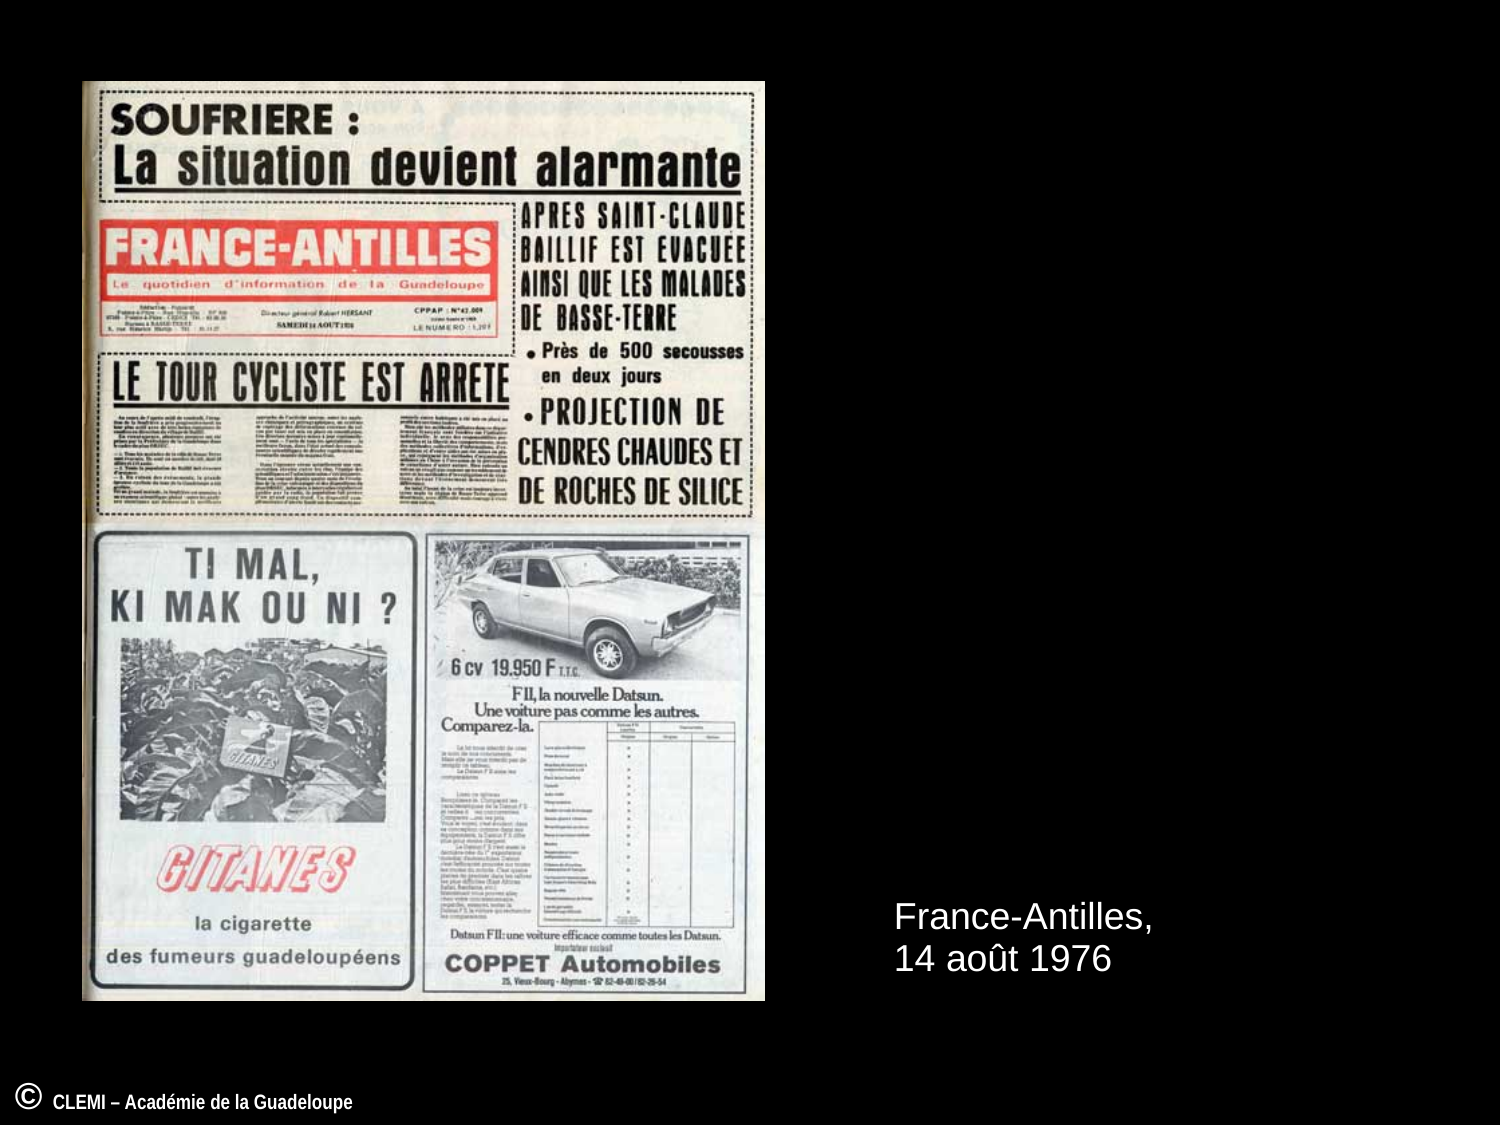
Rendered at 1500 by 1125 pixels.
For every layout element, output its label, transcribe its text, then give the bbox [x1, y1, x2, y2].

text_box © CLEMI – Académie de la Guadeloupe [0, 1067, 575, 1125]
title France-Antilles, 14 août 1976 [878, 887, 1442, 988]
picture [82, 81, 765, 1001]
